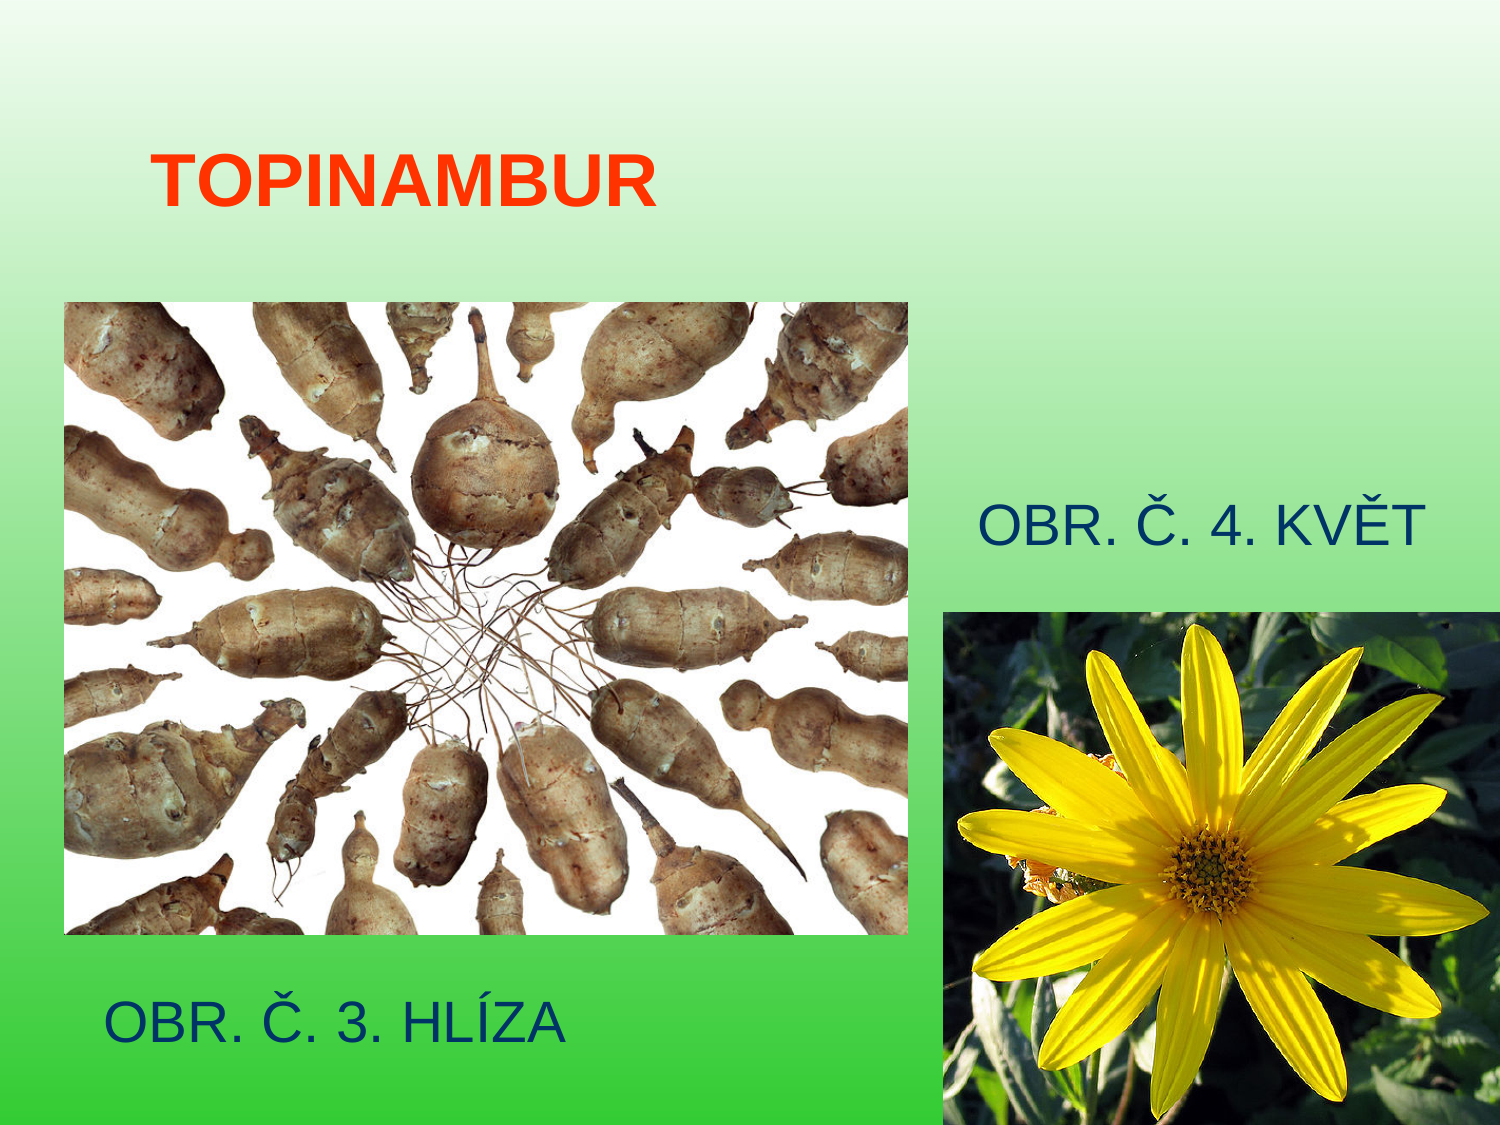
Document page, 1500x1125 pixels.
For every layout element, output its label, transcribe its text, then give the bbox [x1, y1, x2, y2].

title TOPINAMBUR [135, 66, 1413, 231]
text_box OBR. Č. 3. HLÍZA [88, 976, 774, 1062]
picture [943, 612, 1500, 1125]
text_box OBR. Č. 4. KVĚT [962, 479, 1500, 566]
picture [64, 302, 908, 935]
